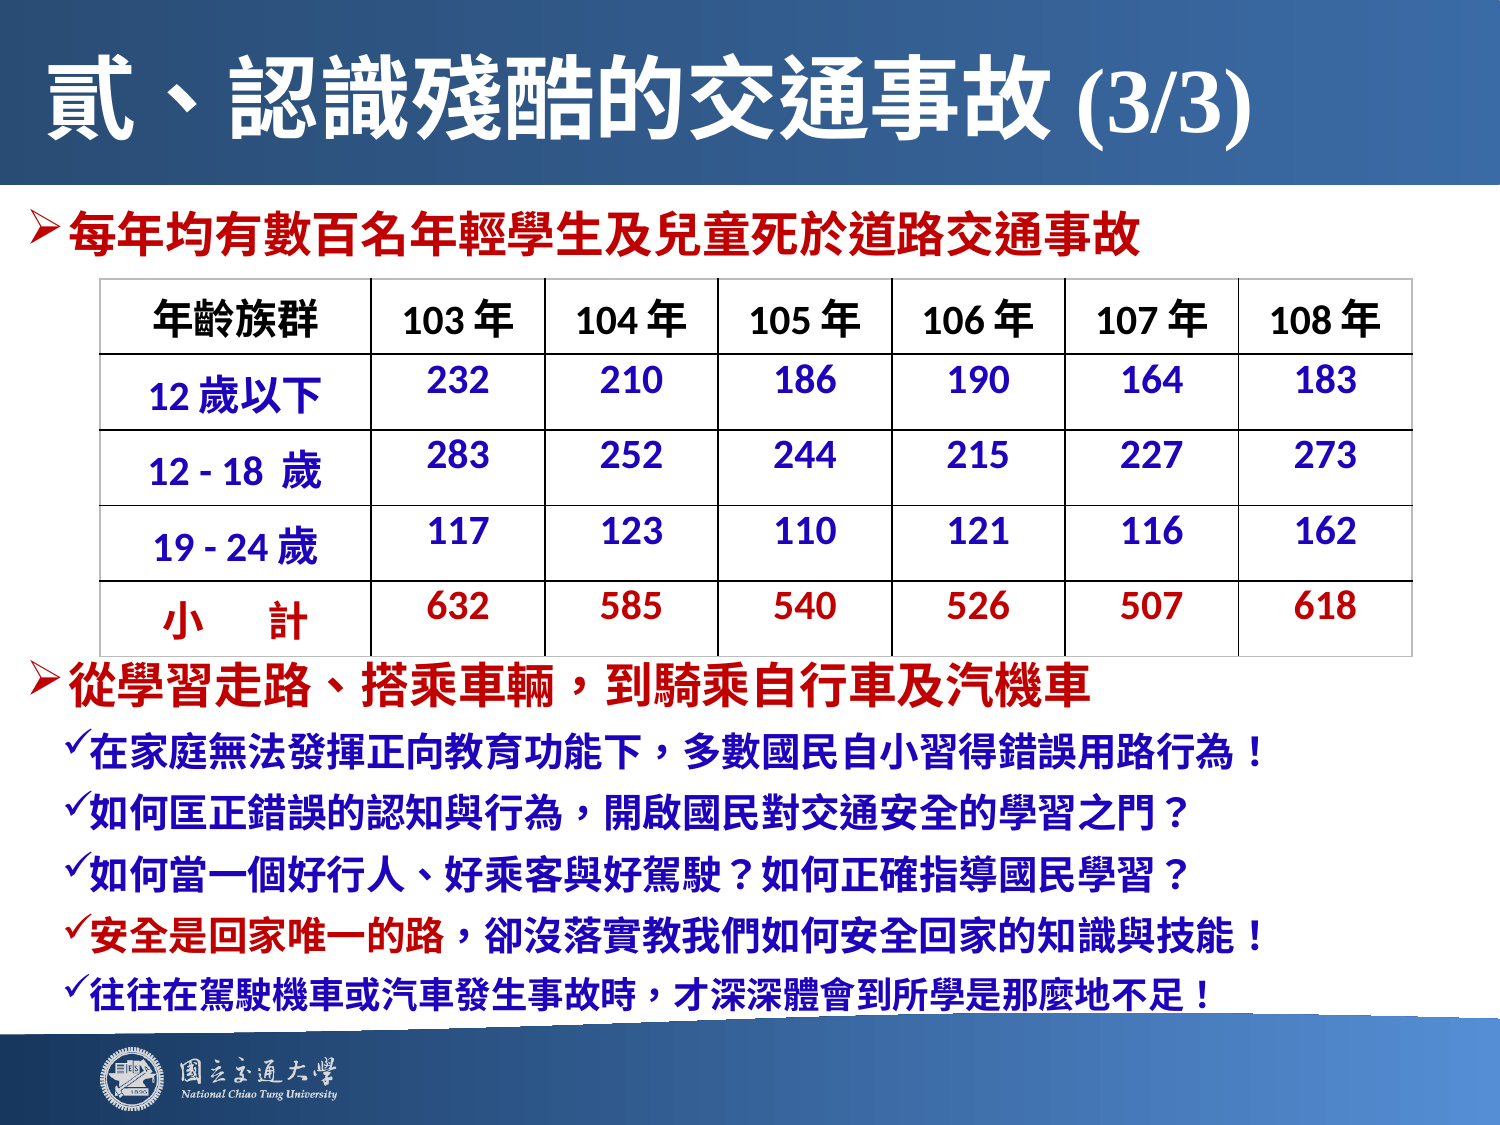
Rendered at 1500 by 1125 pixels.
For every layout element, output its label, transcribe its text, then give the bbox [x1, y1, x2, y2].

table_cell 12 - 18 歲 [101, 431, 370, 505]
table_cell 123 [546, 506, 717, 580]
table_cell 526 [893, 582, 1064, 656]
title 貳、認識殘酷的交通事故(3/3) [29, 36, 1483, 155]
table_cell 210 [546, 355, 717, 429]
list 每年均有數百名年輕學生及兒童死於道路交通事故 從學習走路、搭乘車輛，到騎乘自行車及汽機車 在家庭無法發揮正向教育功能下，多數國民自小習得錯誤用路行為！ 如何匡正錯誤的認知與行為，開啟國民對交通安全的學習之門？ 如何當一個好行人、好乘客與好駕駛？如何正確指導國民學習？ 安全是回家唯一的路，卻沒落實教我們如何安全回家的知識與技能！ 往往在駕駛機車或汽車發生事故時，才深深體會到所學是那麼地不足！ [0, 196, 1500, 1035]
table_header 年齡族群 [101, 280, 370, 353]
table_cell 19 - 24歲 [101, 506, 370, 580]
table_header 108年 [1239, 280, 1411, 353]
table_cell 252 [546, 431, 717, 505]
table_cell 273 [1239, 431, 1411, 505]
table_cell 110 [719, 506, 891, 580]
table_cell 540 [719, 582, 891, 656]
table_cell 215 [893, 431, 1064, 505]
table_header 104年 [546, 280, 717, 353]
table_cell 117 [372, 506, 544, 580]
table_cell 12歲以下 [101, 355, 370, 429]
table_cell 232 [372, 355, 544, 429]
table_header 106年 [893, 280, 1064, 353]
table_cell 116 [1066, 506, 1238, 580]
table_header 103年 [372, 280, 544, 353]
table_cell 507 [1066, 582, 1238, 656]
table_cell 183 [1239, 355, 1411, 429]
table_cell 227 [1066, 431, 1238, 505]
table_header 107年 [1066, 280, 1238, 353]
table_cell 小 計 [101, 582, 370, 656]
table_cell 283 [372, 431, 544, 505]
table_cell 186 [719, 355, 891, 429]
table_cell 190 [893, 355, 1064, 429]
table_cell 162 [1239, 506, 1411, 580]
table_header 105年 [719, 280, 891, 353]
table_cell 244 [719, 431, 891, 505]
table_cell 585 [546, 582, 717, 656]
table_cell 632 [372, 582, 544, 656]
table_cell 121 [893, 506, 1064, 580]
table_cell 164 [1066, 355, 1238, 429]
table_cell 618 [1239, 582, 1411, 656]
